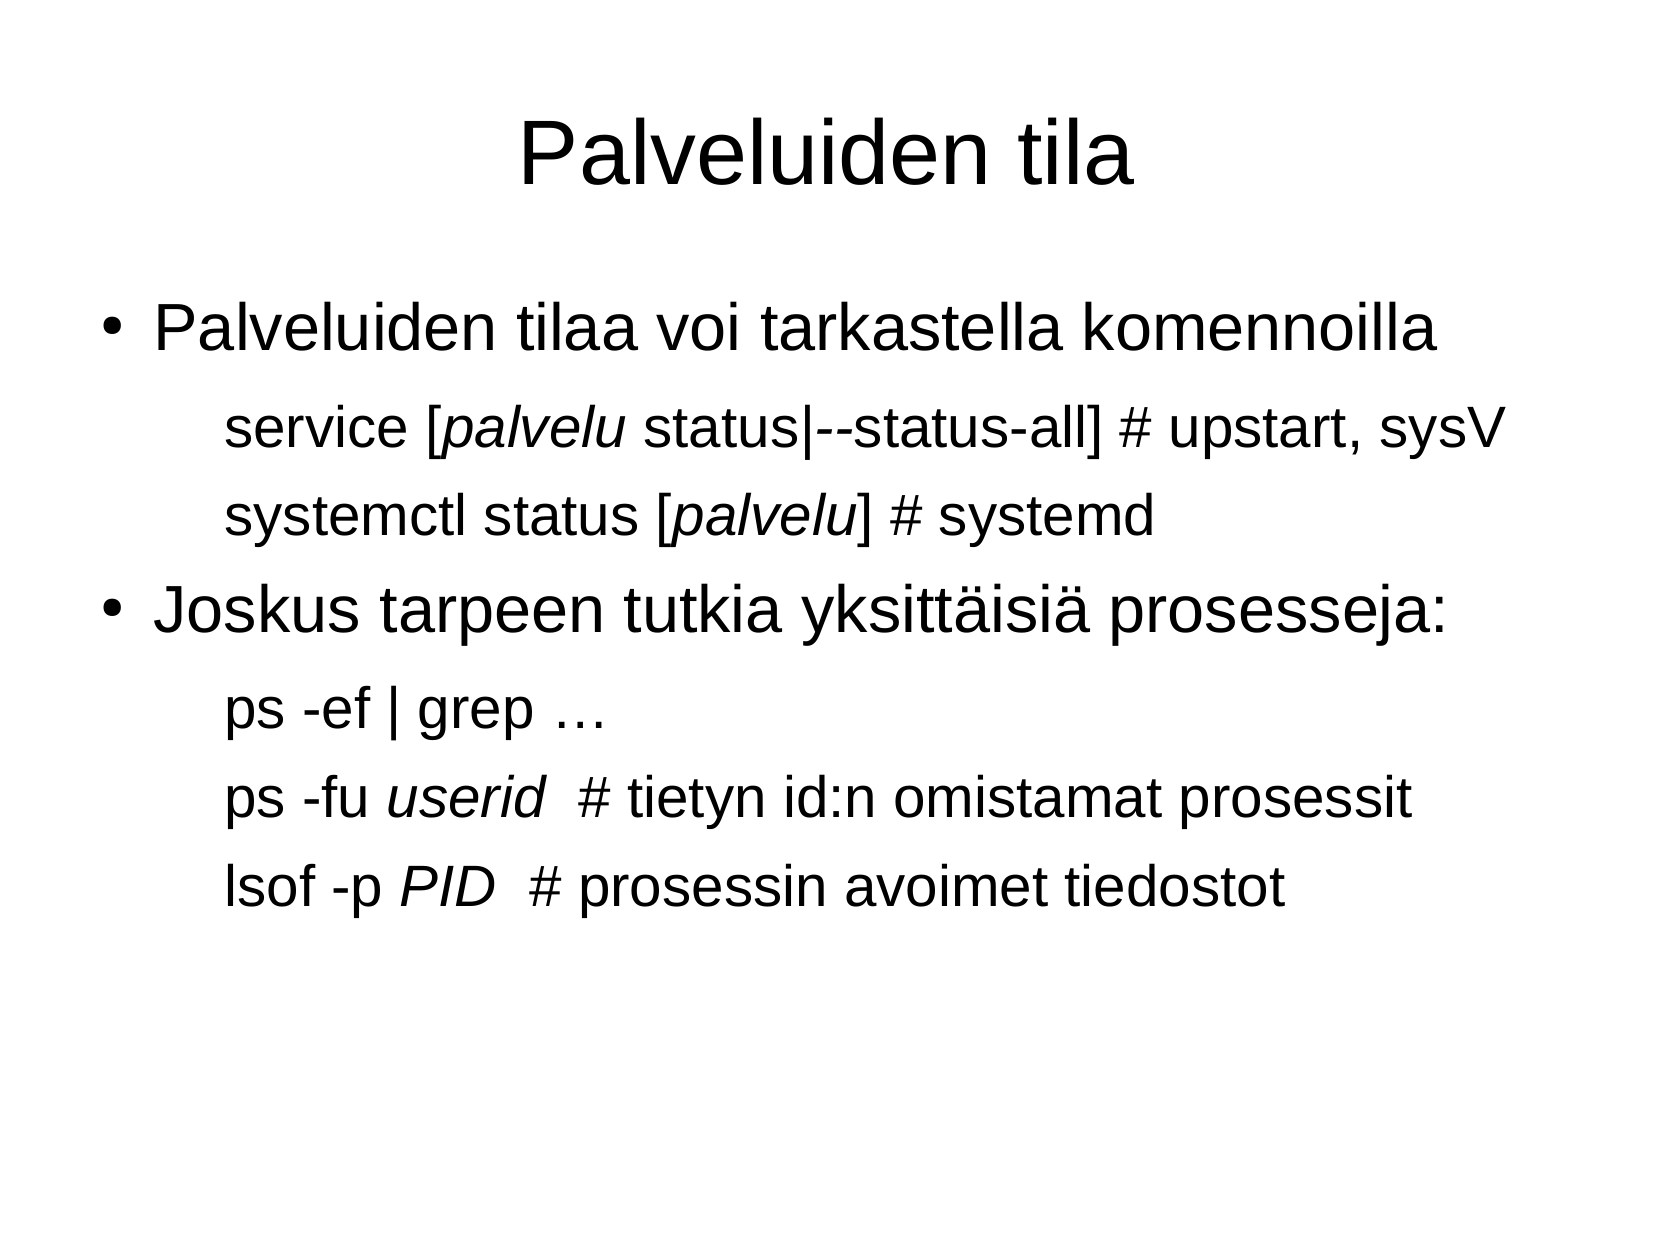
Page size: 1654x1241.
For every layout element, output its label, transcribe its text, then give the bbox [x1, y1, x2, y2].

list Palveluiden tilaa voi tarkastella komennoilla service [palvelu status|--status-all] # upstart, sysV systemctl status [palvelu] # systemd Joskus tarpeen tutkia yksittäisiä prosesseja: ps -ef | grep … ps -fu userid # tietyn id:n omistamat prosessit lsof -p PID # prosessin avoimet tiedostot [82, 290, 1571, 1010]
title Palveluiden tila [82, 49, 1571, 257]
